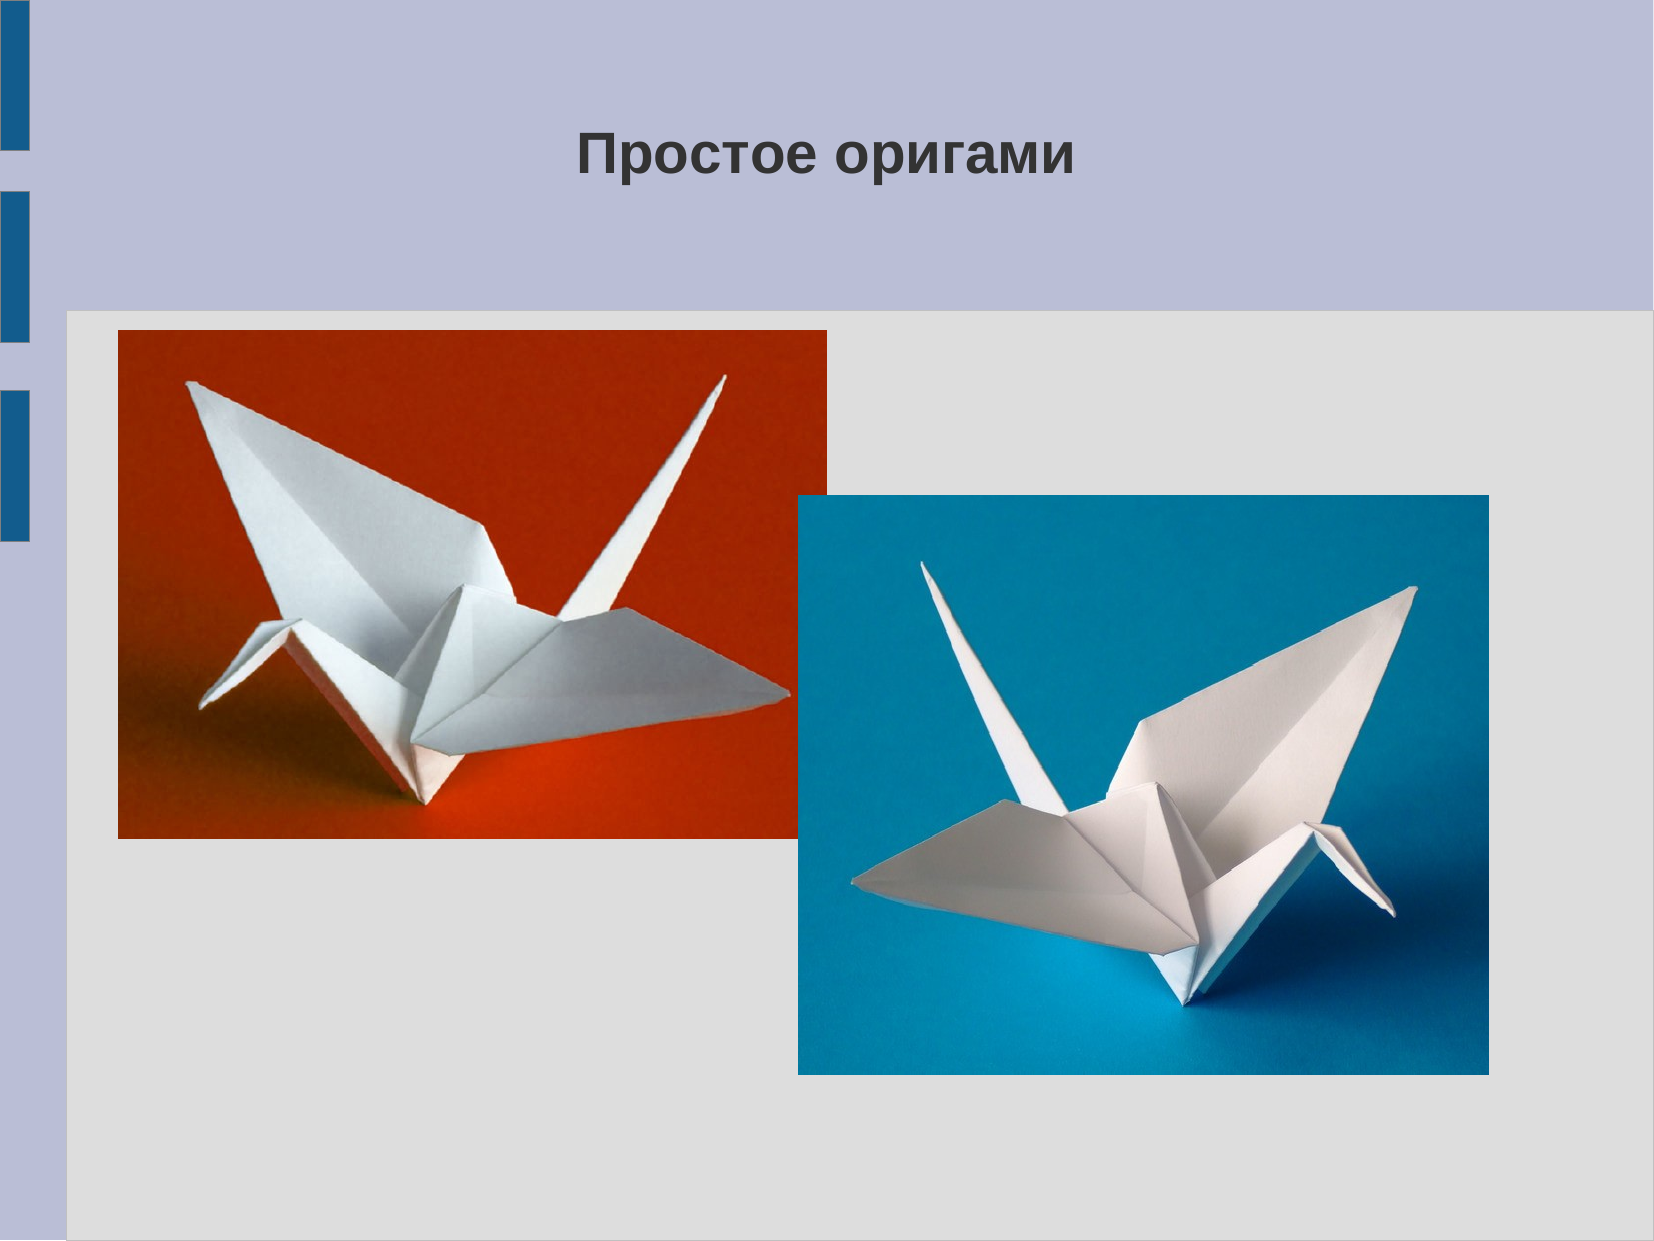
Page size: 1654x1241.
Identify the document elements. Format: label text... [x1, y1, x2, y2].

title Простое оригами [82, 49, 1571, 257]
picture [851, 561, 1489, 1021]
picture [118, 330, 827, 839]
picture [1481, 1013, 1489, 1021]
